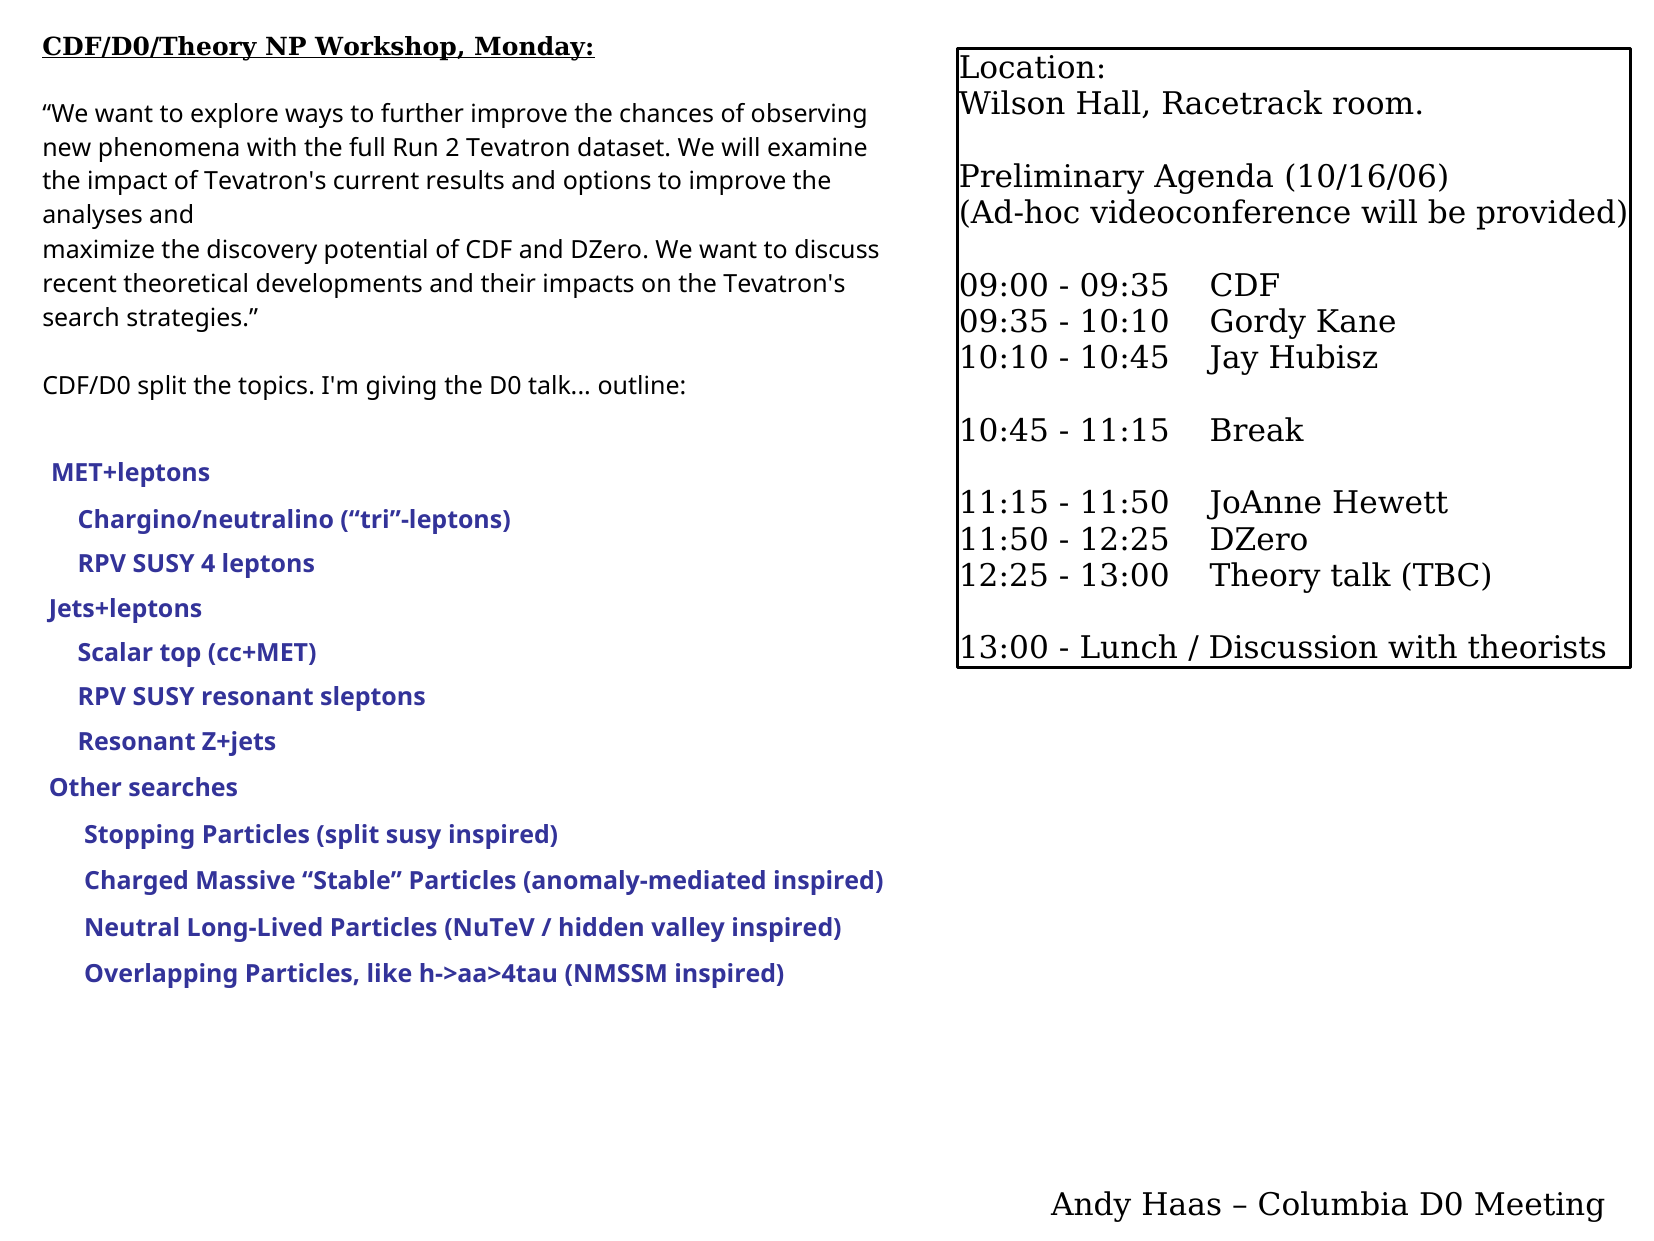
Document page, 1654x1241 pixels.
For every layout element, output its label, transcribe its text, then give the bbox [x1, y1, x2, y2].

text_box Location: Wilson Hall, Racetrack room. Preliminary Agenda (10/16/06) (Ad-hoc videoconference will be provided) 09:00 - 09:35 CDF 09:35 - 10:10 Gordy Kane 10:10 - 10:45 Jay Hubisz 10:45 - 11:15 Break 11:15 - 11:50 JoAnne Hewett 11:50 - 12:25 DZero 12:25 - 13:00 Theory talk (TBC) 13:00 - Lunch / Discussion with theorists [957, 48, 1631, 668]
text_box CDF/D0/Theory NP Workshop, Monday: “We want to explore ways to further improve the chances of observing new phenomena with the full Run 2 Tevatron dataset. We will examine the impact of Tevatron's current results and options to improve the analyses and maximize the discovery potential of CDF and DZero. We want to discuss recent theoretical developments and their impacts on the Tevatron's search strategies.” CDF/D0 split the topics. I'm giving the D0 talk... outline: MET+leptons Chargino/neutralino (“tri”-leptons) RPV SUSY 4 leptons Jets+leptons Scalar top (cc+MET) RPV SUSY resonant sleptons Resonant Z+jets Other searches Stopping Particles (split susy inspired) Charged Massive “Stable” Particles (anomaly-mediated inspired) Neutral Long-Lived Particles (NuTeV / hidden valley inspired) Overlapping Particles, like h->aa>4tau (NMSSM inspired) [42, 31, 912, 1096]
